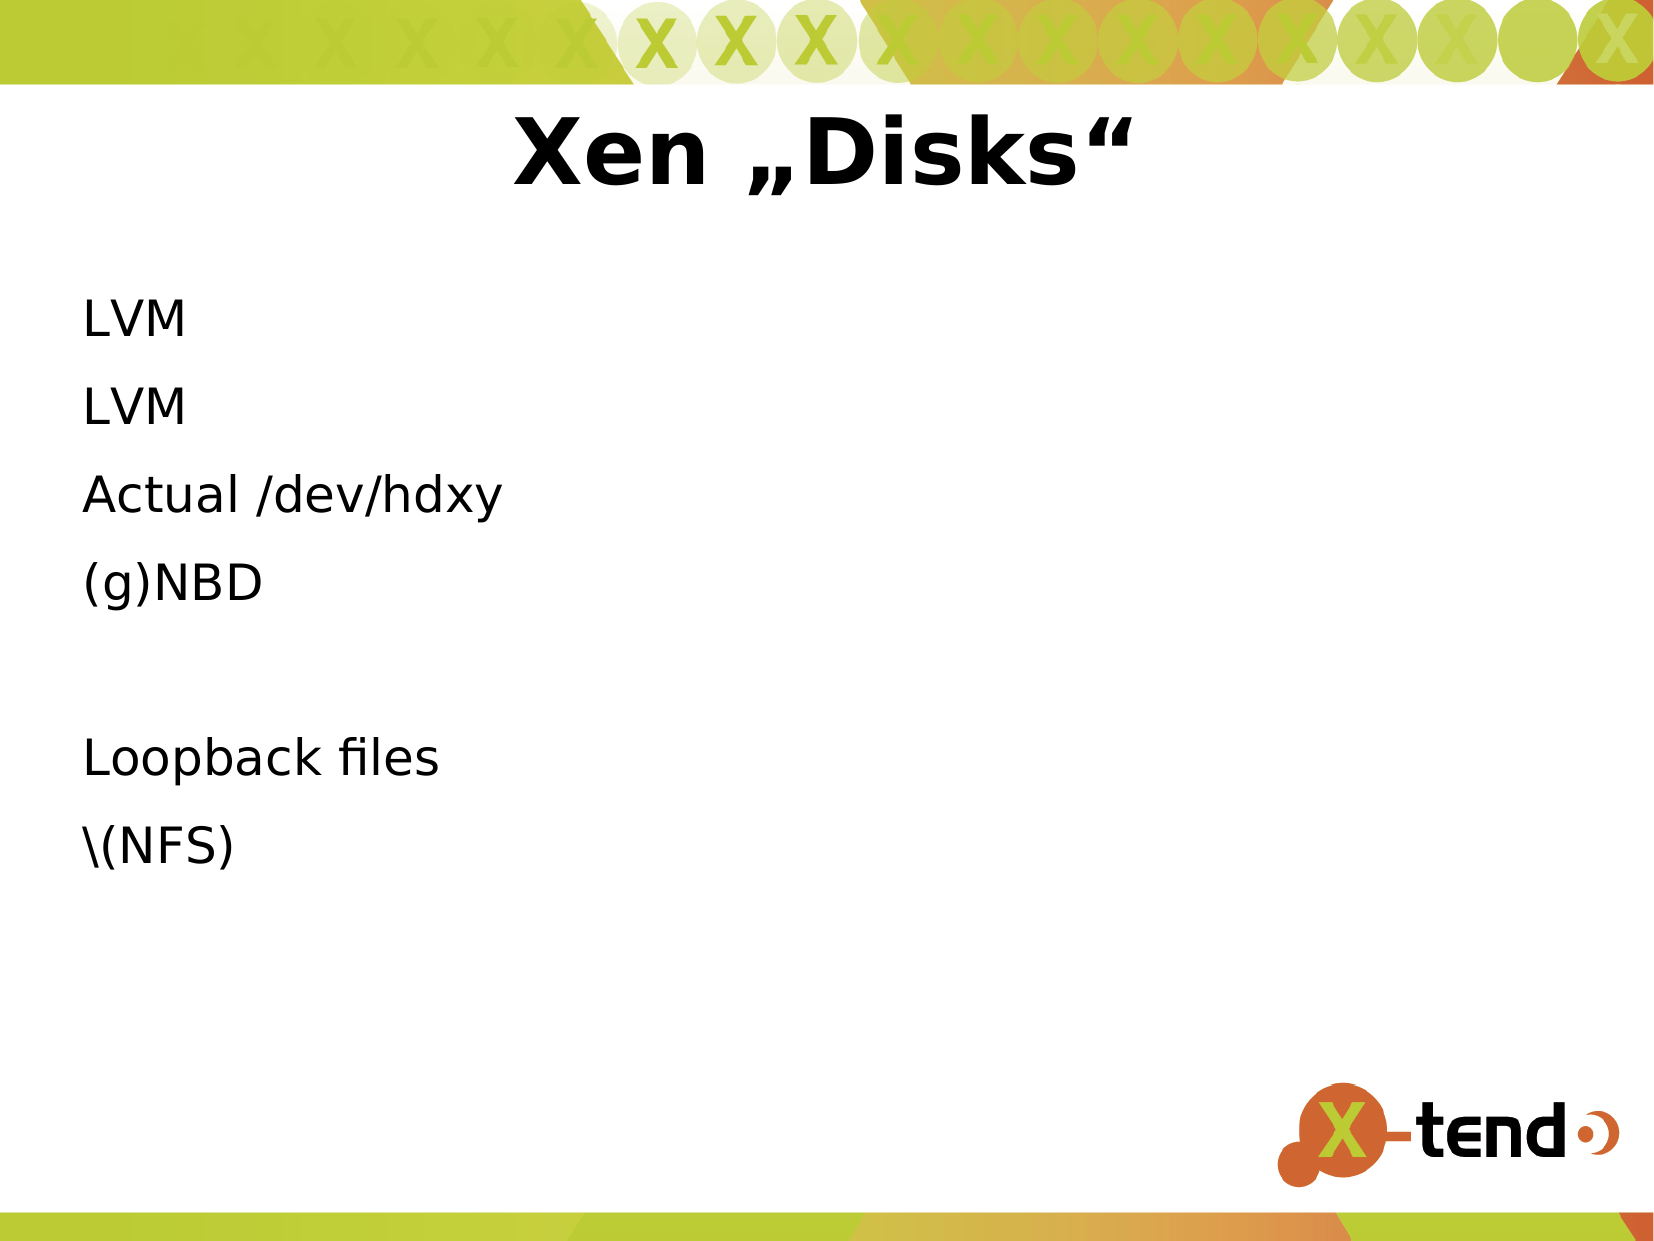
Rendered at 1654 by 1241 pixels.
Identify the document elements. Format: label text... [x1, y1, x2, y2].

list LVM LVM Actual /dev/hdxy (g)NBD Loopback files \(NFS) [82, 290, 1571, 1109]
picture [0, 0, 1654, 1241]
title Xen „Disks“ [82, 49, 1571, 257]
